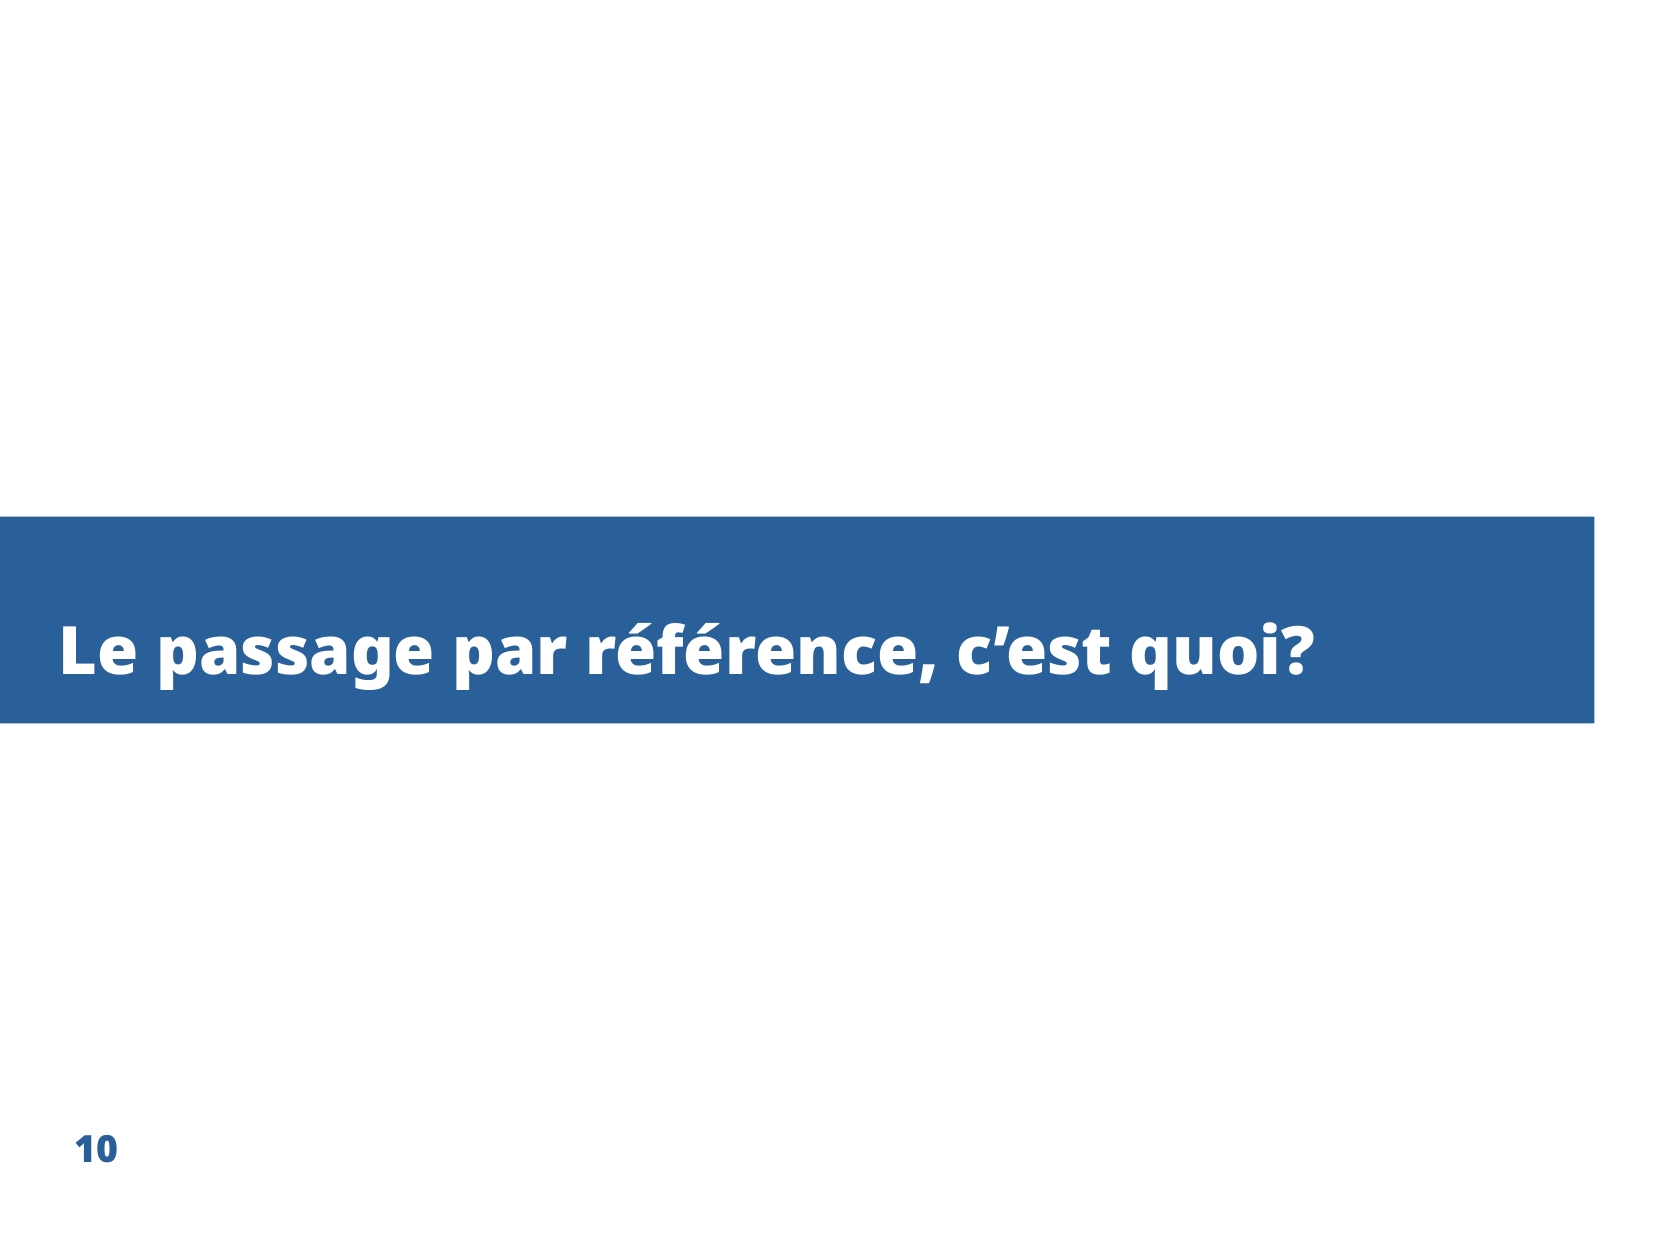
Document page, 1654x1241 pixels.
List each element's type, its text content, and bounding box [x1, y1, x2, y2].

title Le passage par référence, c’est quoi? [59, 546, 1595, 694]
